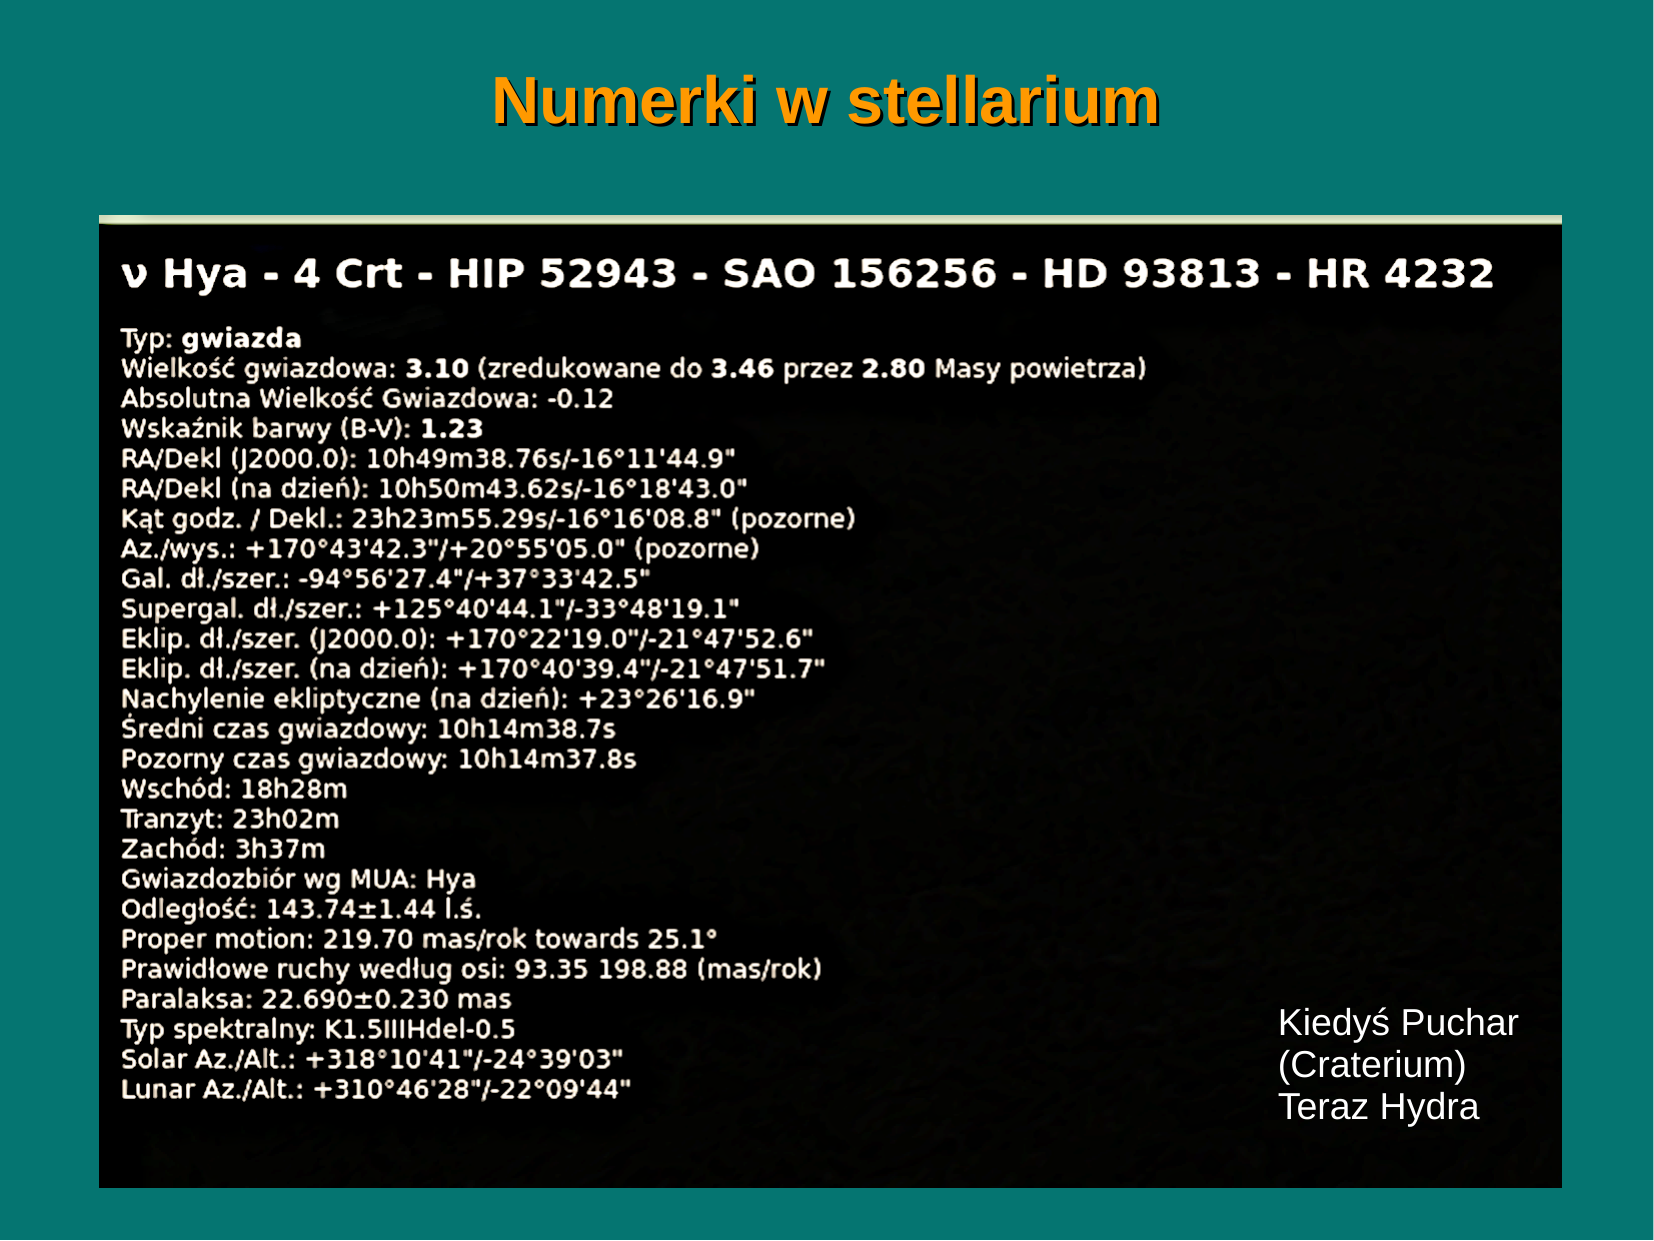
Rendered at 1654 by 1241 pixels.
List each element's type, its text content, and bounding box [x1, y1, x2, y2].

text_box Kiedyś Puchar (Craterium) Teraz Hydra [1263, 994, 1613, 1135]
title Numerki w stellarium [82, 49, 1571, 152]
picture [99, 215, 1562, 1188]
